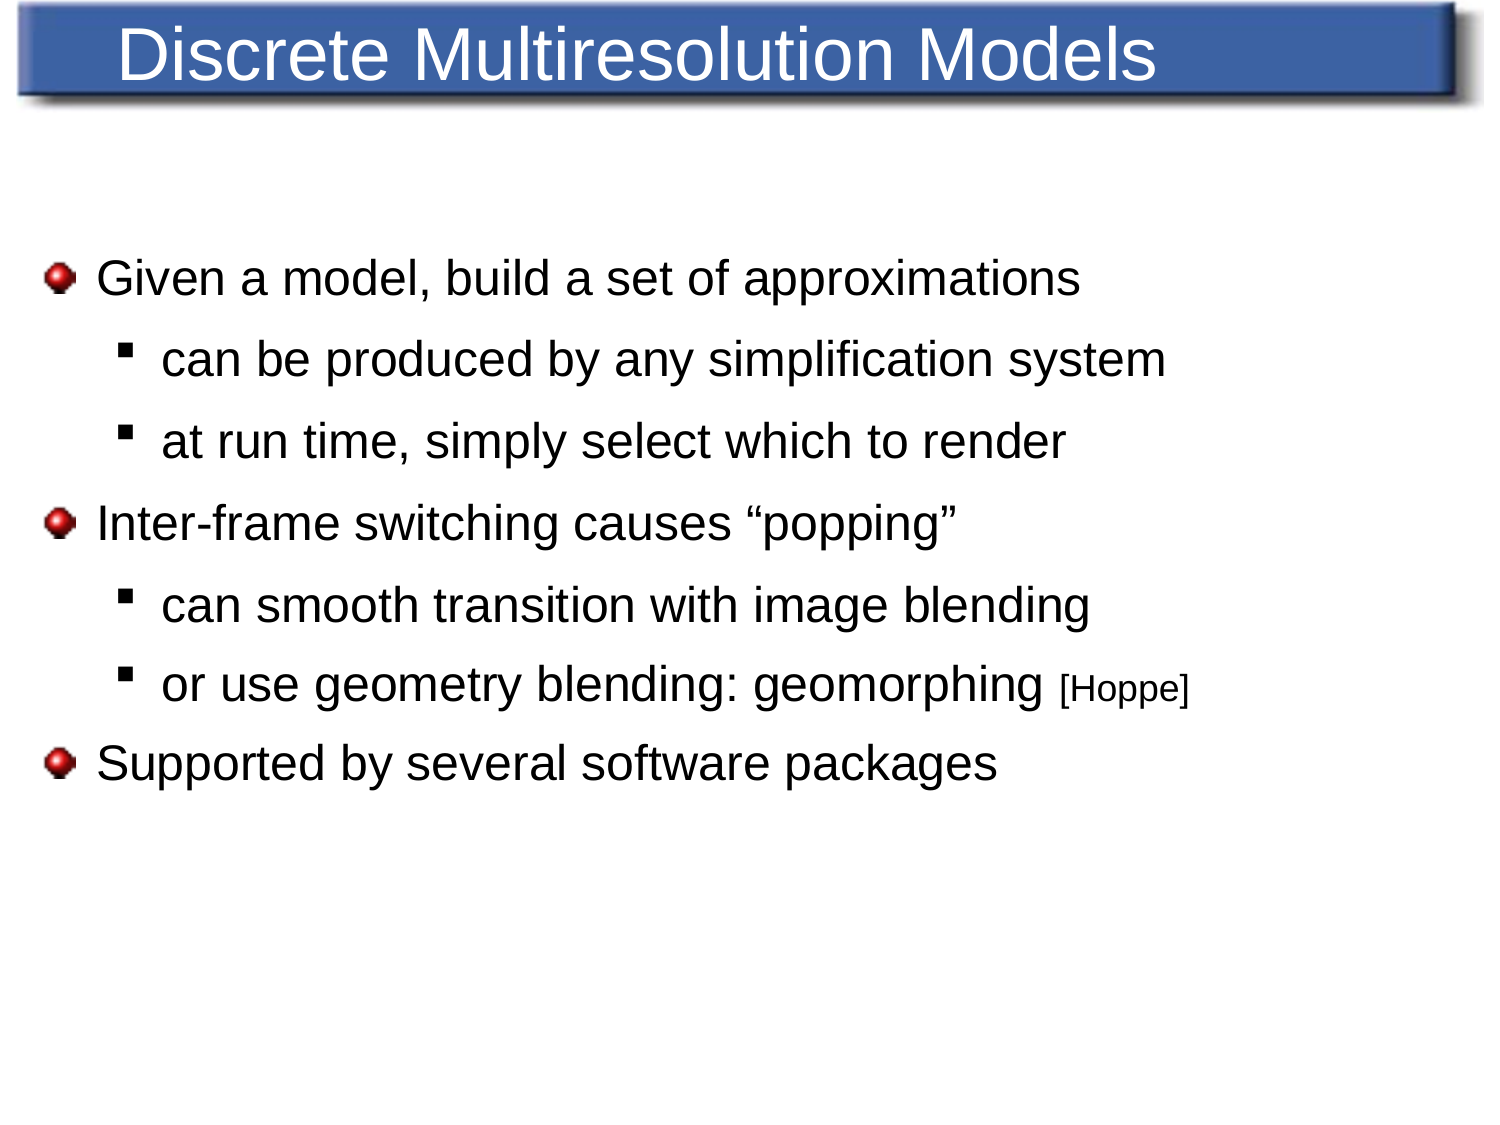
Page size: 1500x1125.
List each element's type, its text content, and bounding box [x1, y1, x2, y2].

list Given a model, build a set of approximations can be produced by any simplification system at run time, simply select which to render Inter-frame switching causes “popping” can smooth transition with image blending or use geometry blending: geomorphing [Hoppe] Supported by several software packages [24, 237, 1300, 1101]
title Discrete Multiresolution Models [24, 0, 1251, 103]
picture [16, 0, 1484, 113]
